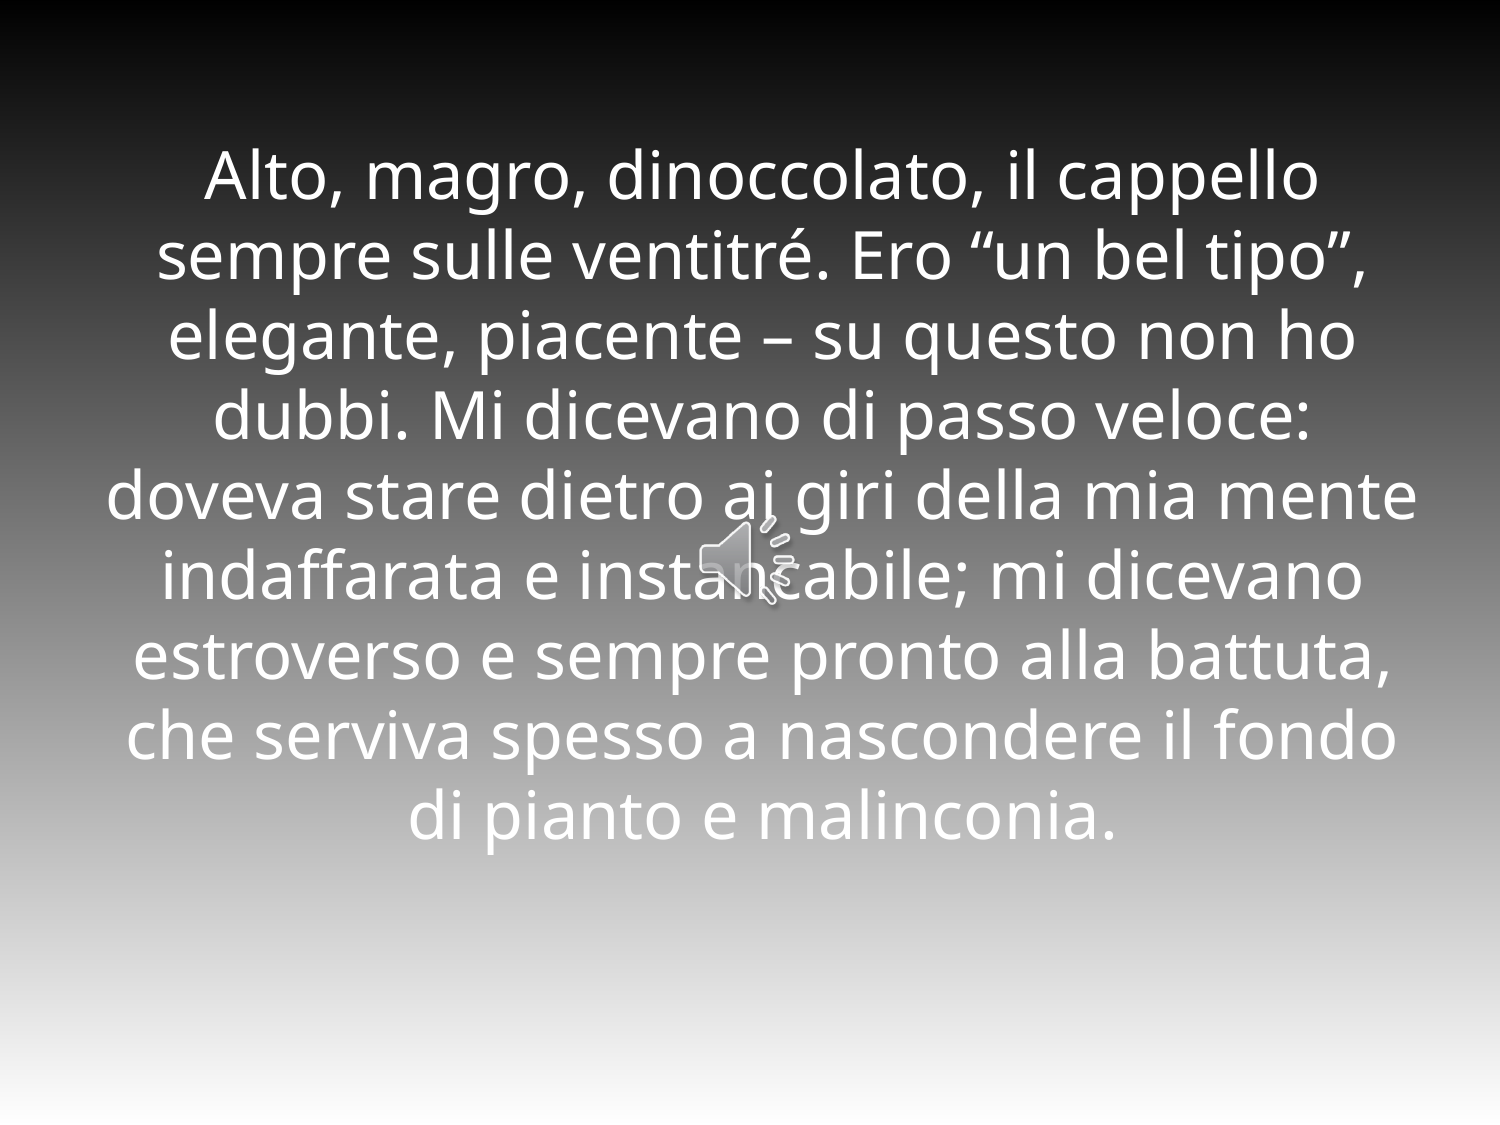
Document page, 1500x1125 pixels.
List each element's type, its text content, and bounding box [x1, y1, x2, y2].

list Alto, magro, dinoccolato, il cappello sempre sulle ventitré. Ero “un bel tipo”, elegante, piacente – su questo non ho dubbi. Mi dicevano di passo veloce: doveva stare dietro ai giri della mia mente indaffarata e instancabile; mi dicevano estroverso e sempre pronto alla battuta, che serviva spesso a nascondere il fondo di pianto e malinconia. [88, 125, 1439, 951]
picture [699, 512, 800, 613]
